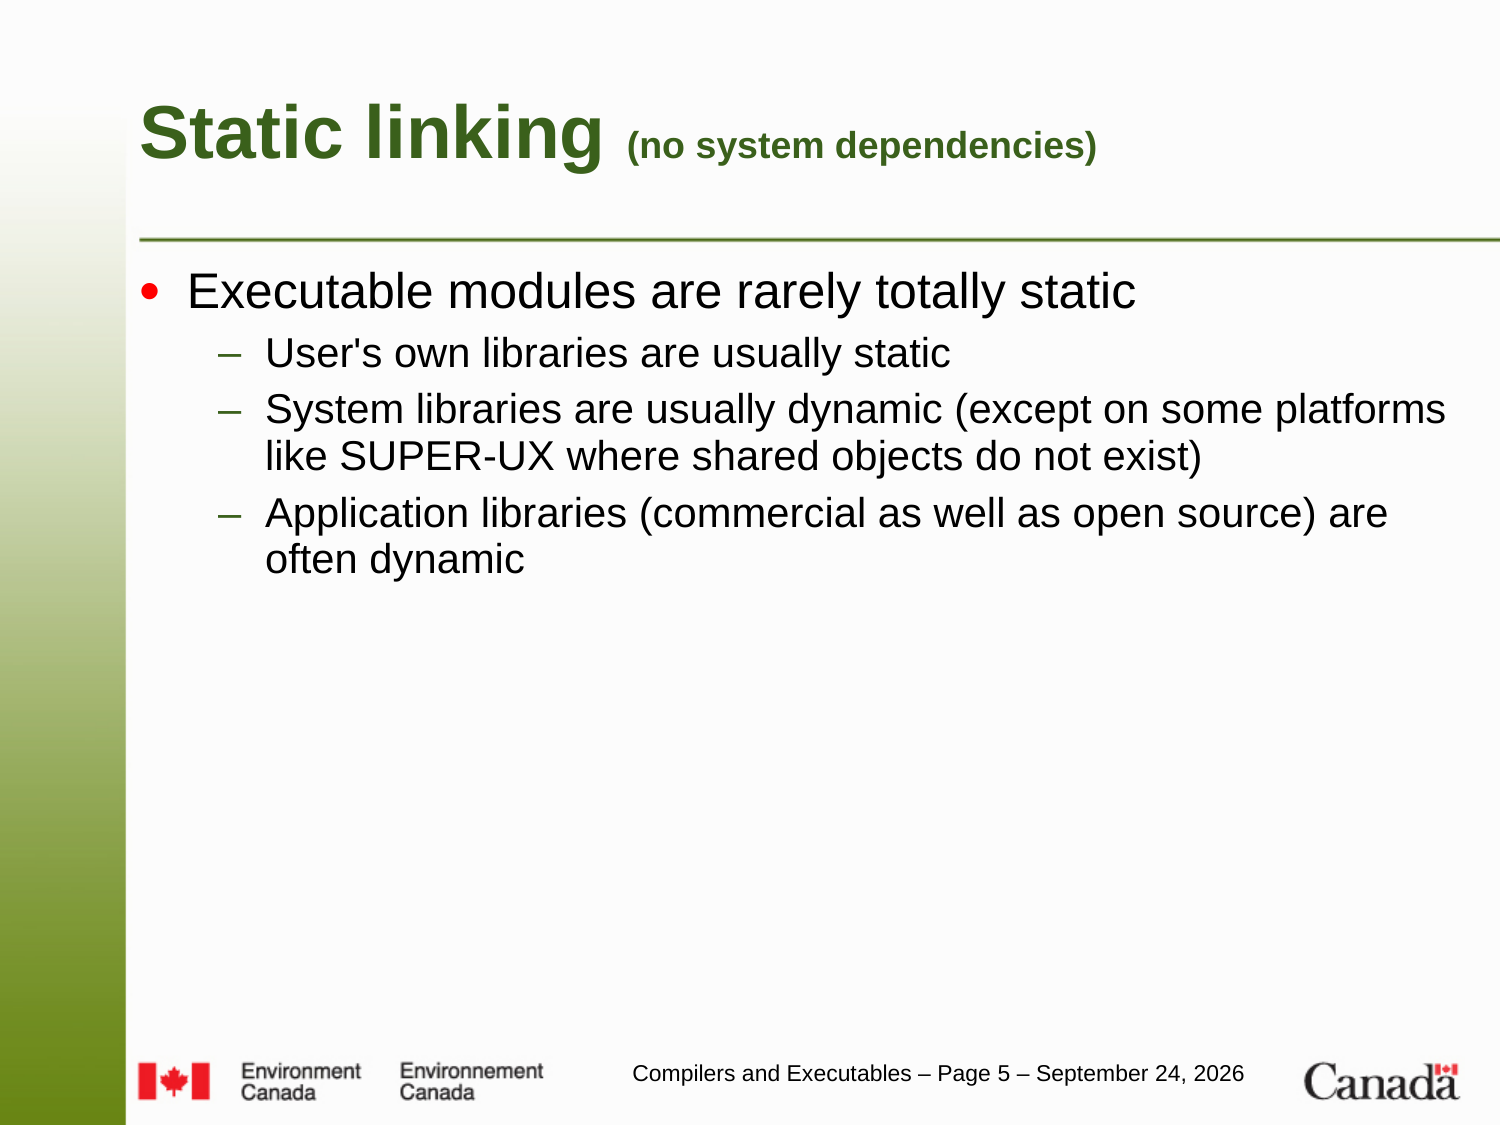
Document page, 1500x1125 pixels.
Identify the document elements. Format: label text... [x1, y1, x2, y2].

title Static linking (no system dependencies) [125, 45, 1463, 221]
list Executable modules are rarely totally static User's own libraries are usually static System libraries are usually dynamic (except on some platforms like SUPER-UX where shared objects do not exist) Application libraries (commercial as well as open source) are often dynamic [125, 255, 1463, 1010]
picture [0, 0, 1500, 1125]
